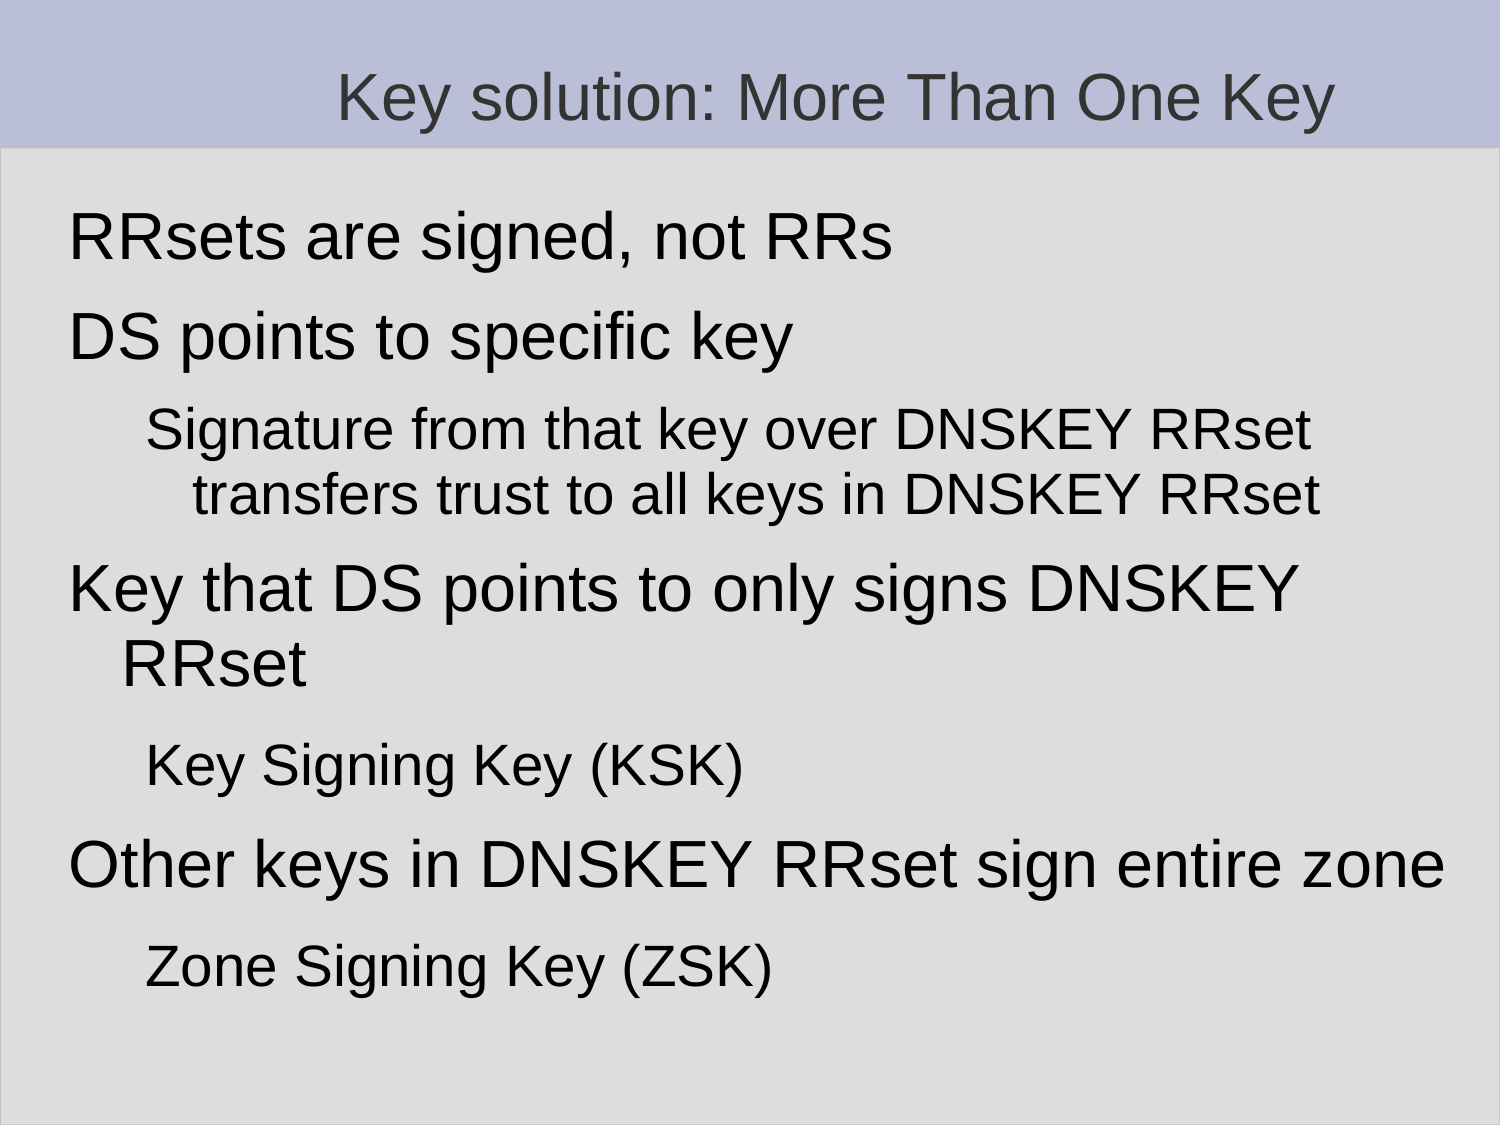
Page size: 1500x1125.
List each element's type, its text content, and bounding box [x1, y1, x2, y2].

title Key solution: More Than One Key [196, 52, 1477, 157]
list RRsets are signed, not RRs DS points to specific key Signature from that key over DNSKEY RRset transfers trust to all keys in DNSKEY RRset Key that DS points to only signs DNSKEY RRset Key Signing Key (KSK)‏ Other keys in DNSKEY RRset sign entire zone Zone Signing Key (ZSK)‏ [21, 191, 1480, 1109]
